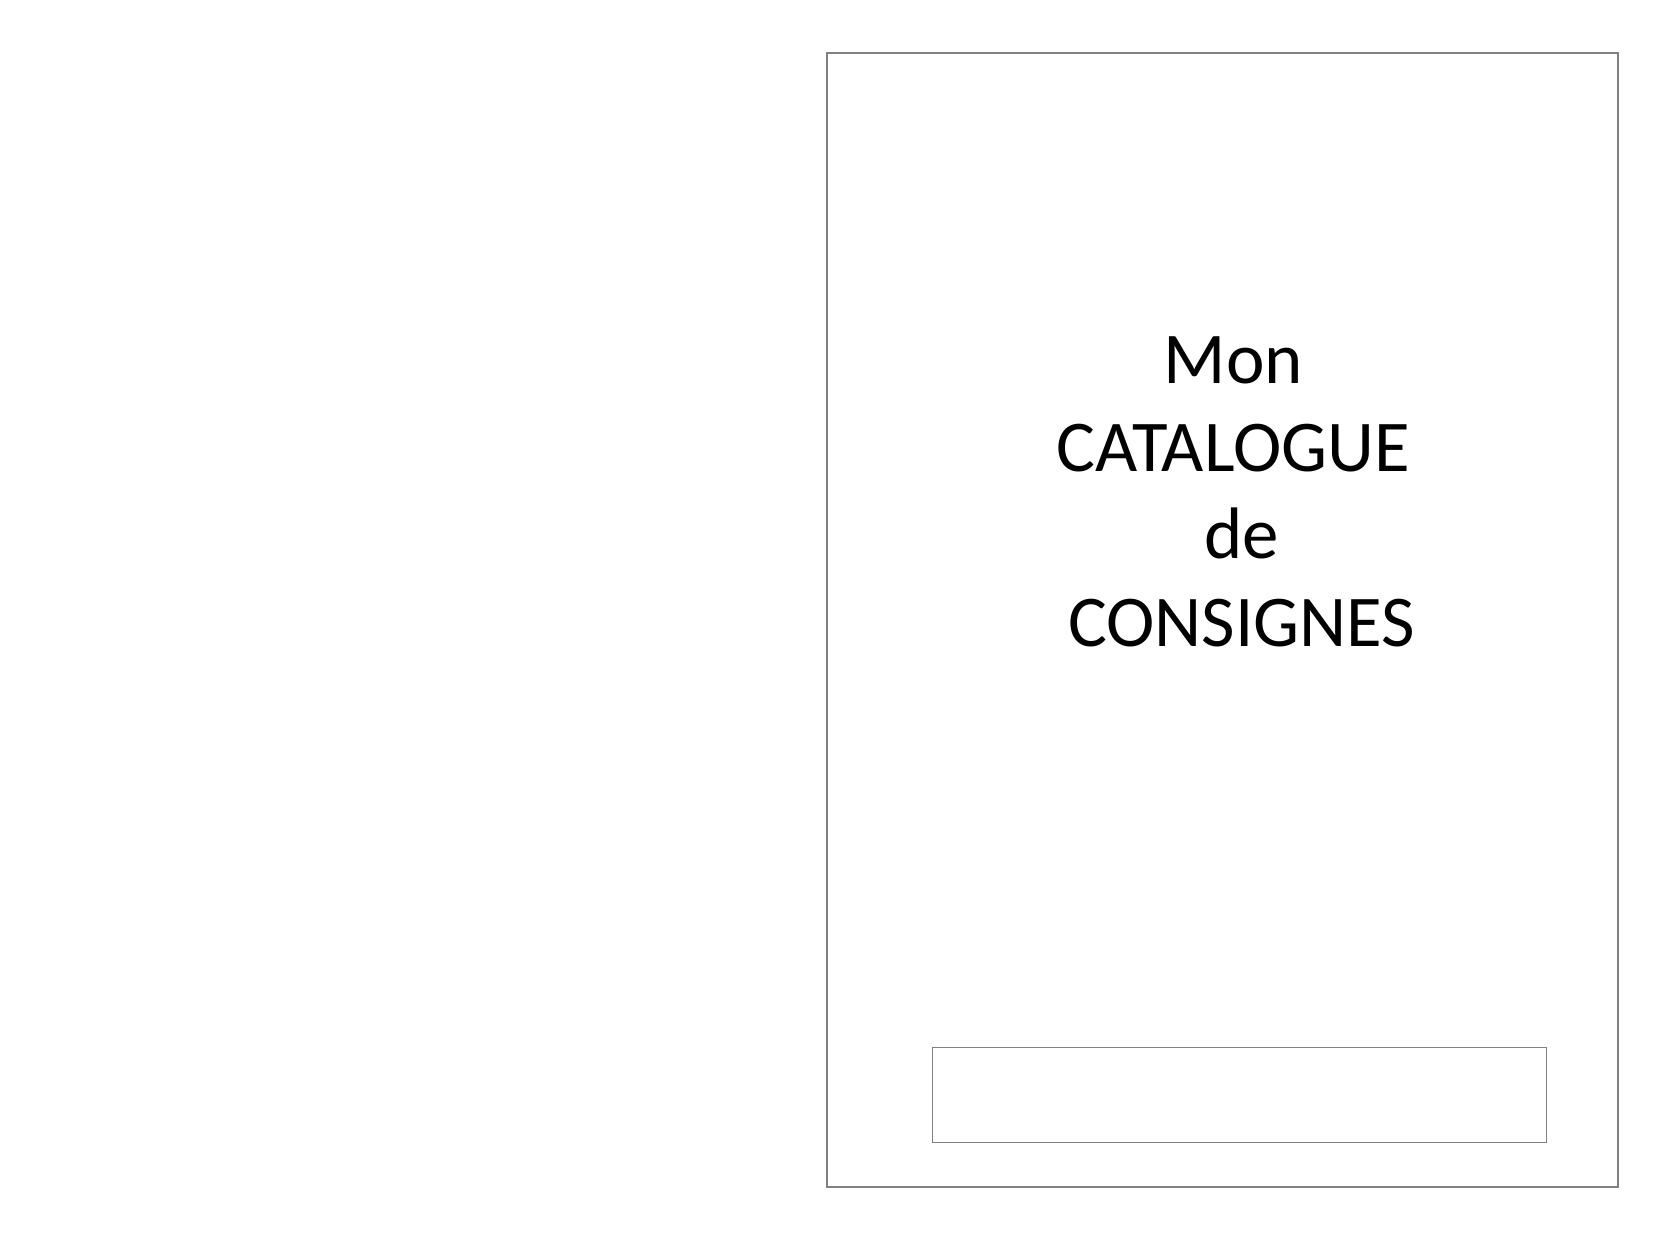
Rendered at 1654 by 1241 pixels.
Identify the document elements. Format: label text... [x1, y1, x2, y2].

text_box [827, 53, 1618, 1187]
text_box Mon CATALOGUE de CONSIGNES [1029, 303, 1454, 672]
